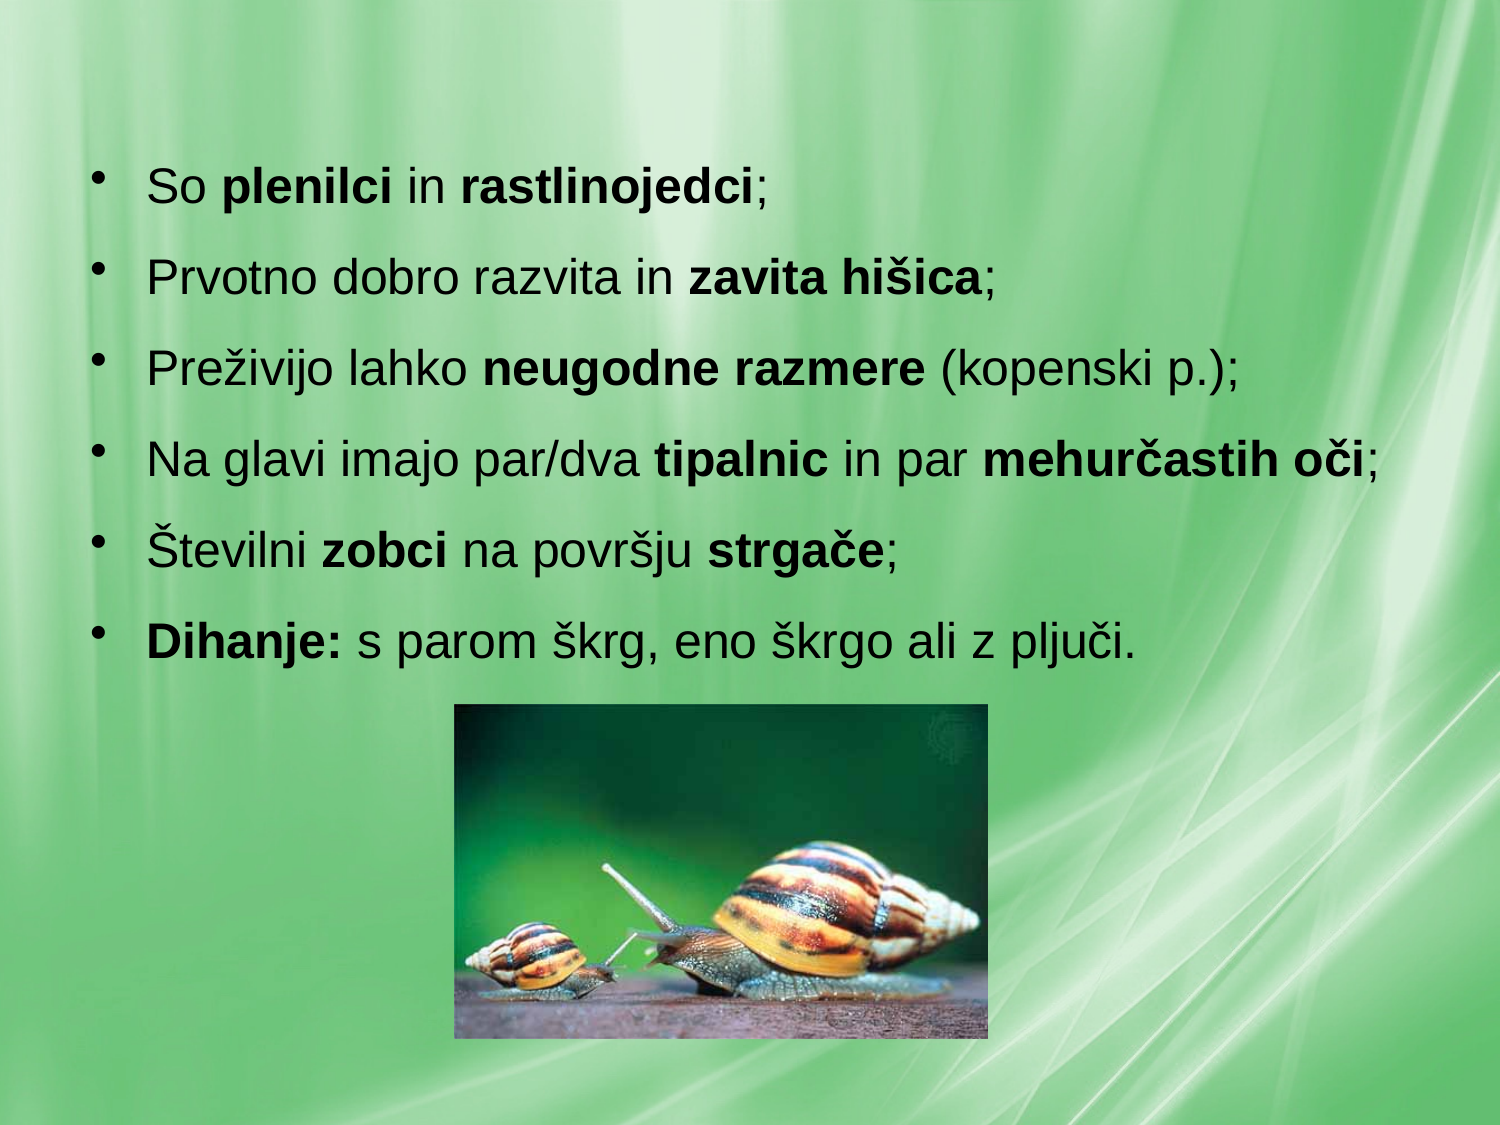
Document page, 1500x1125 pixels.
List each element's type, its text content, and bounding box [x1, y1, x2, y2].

list So plenilci in rastlinojedci; Prvotno dobro razvita in zavita hišica; Preživijo lahko neugodne razmere (kopenski p.); Na glavi imajo par/dva tipalnic in par mehurčastih oči; Številni zobci na površju strgače; Dihanje: s parom škrg, eno škrgo ali z pljuči. [75, 125, 1425, 1005]
picture [0, 0, 1500, 1125]
